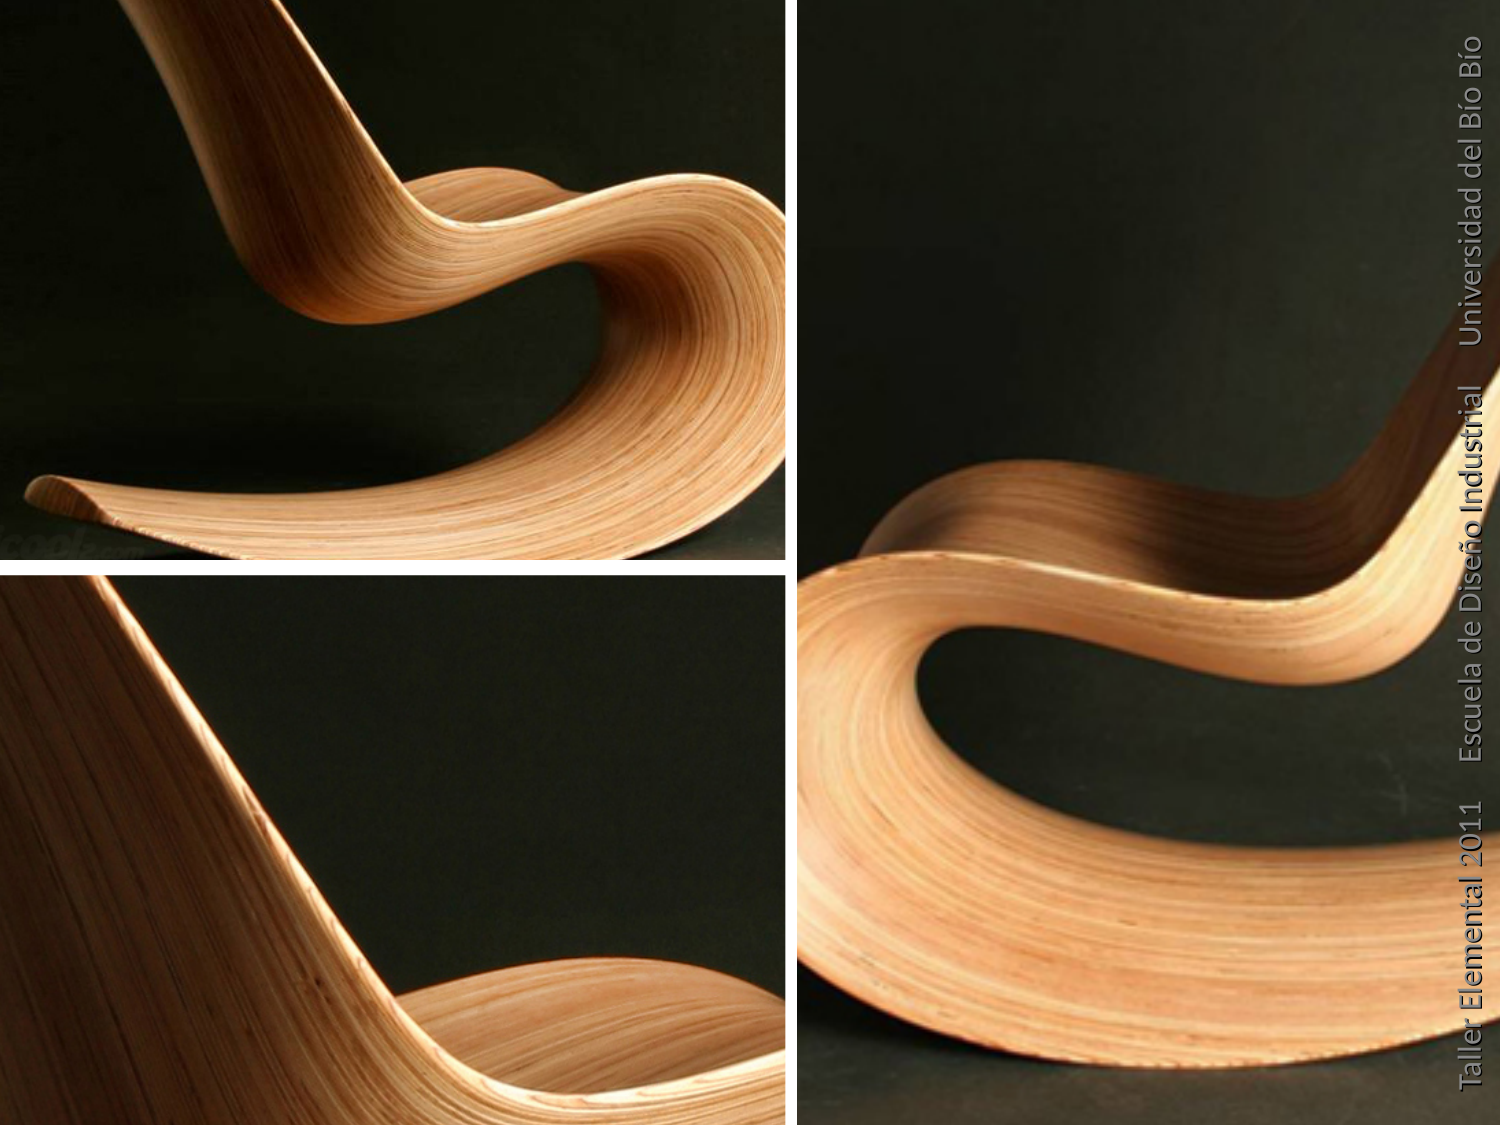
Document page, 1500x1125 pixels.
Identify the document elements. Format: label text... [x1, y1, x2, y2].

picture [0, 0, 786, 560]
picture [797, 0, 1500, 1125]
picture [0, 574, 786, 1125]
text_box Taller Elemental 2011 Escuela de Diseño Industrial Universidad del Bío Bío [1435, 0, 1500, 1106]
